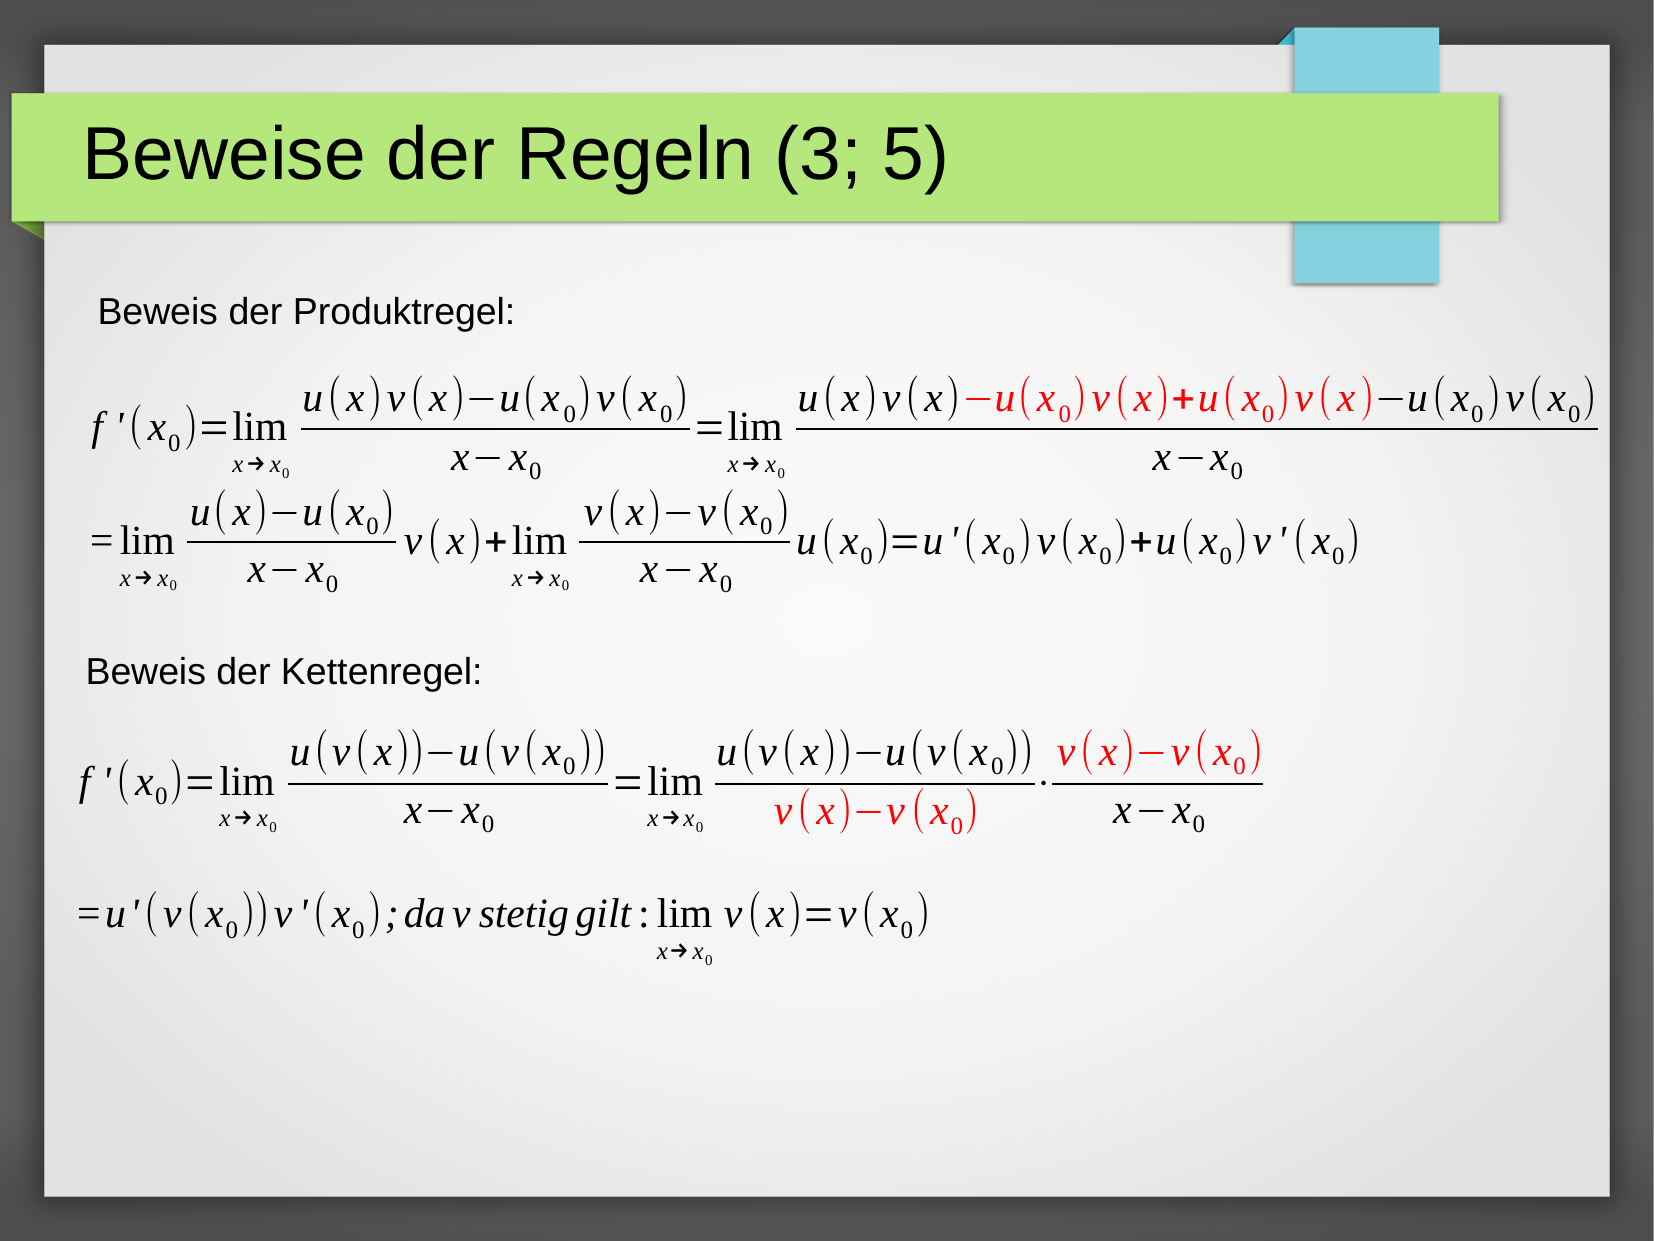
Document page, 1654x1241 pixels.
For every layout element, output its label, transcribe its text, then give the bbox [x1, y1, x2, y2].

picture [0, 0, 1654, 1241]
text_box Beweis der Kettenregel: [70, 643, 745, 726]
chart [83, 373, 1606, 598]
text_box Beweis der Produktregel: [82, 283, 756, 378]
chart [70, 726, 1272, 969]
title Beweise der Regeln (3; 5) [82, 94, 1264, 213]
